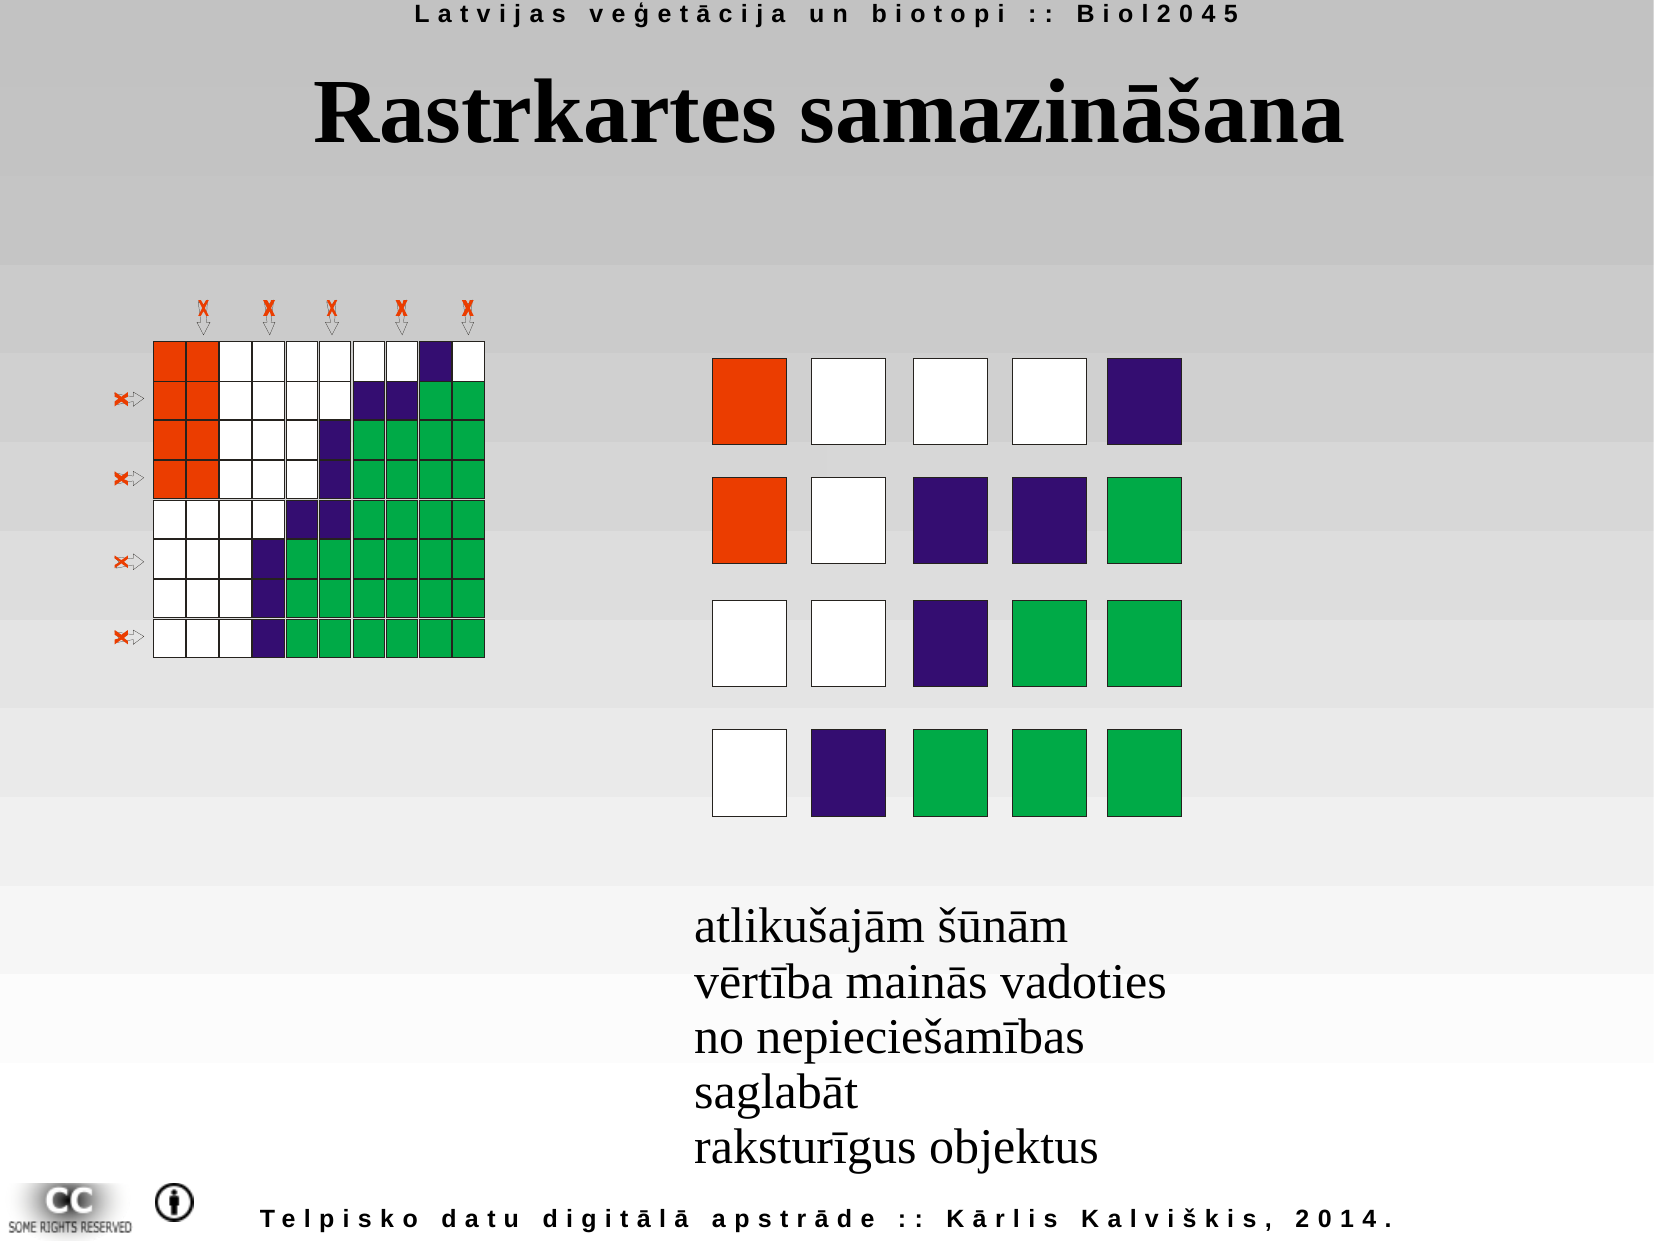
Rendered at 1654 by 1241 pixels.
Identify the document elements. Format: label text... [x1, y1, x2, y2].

text_box atlikušajām šūnām vērtība mainās vadoties no nepieciešamības saglabāt raksturīgus objektus [694, 898, 1262, 1124]
picture [0, 0, 1654, 1241]
title Rastrkartes samazināšana [34, 61, 1626, 296]
